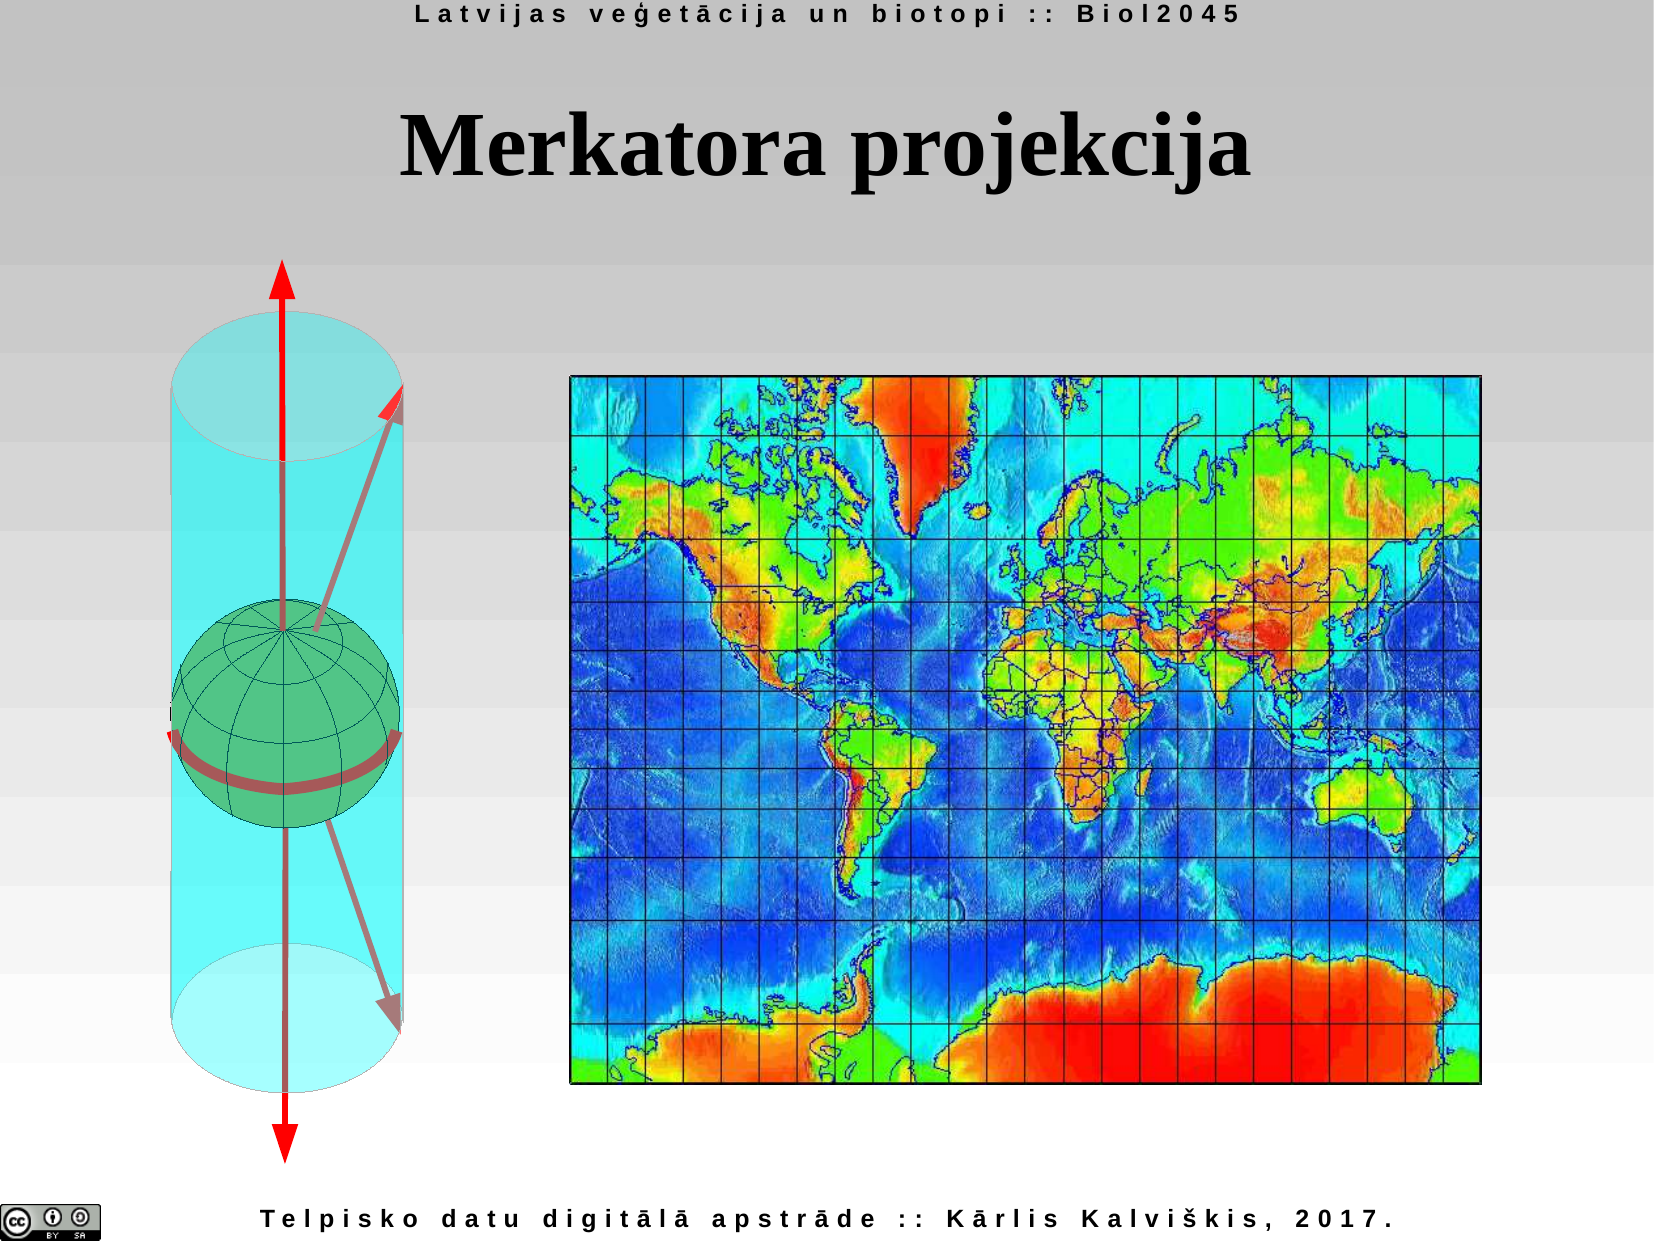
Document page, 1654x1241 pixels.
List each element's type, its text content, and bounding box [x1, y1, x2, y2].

text_box [170, 311, 404, 1093]
title Merkatora projekcija [0, 1, 1654, 287]
picture [0, 287, 1654, 1241]
